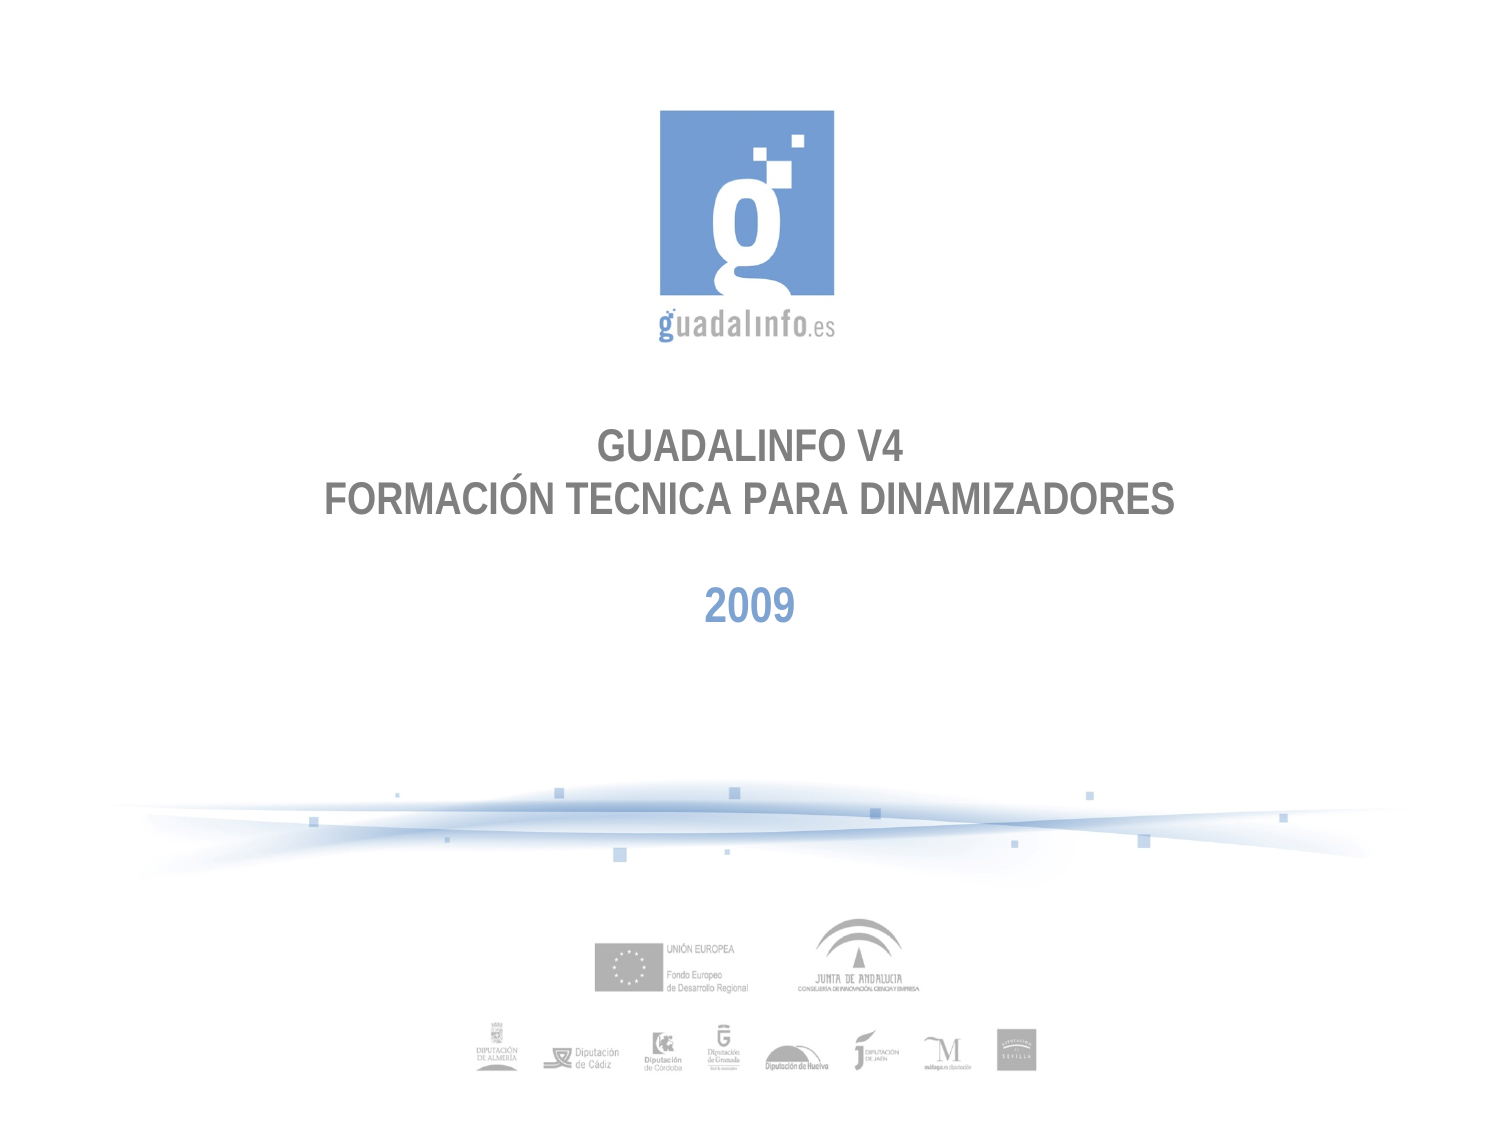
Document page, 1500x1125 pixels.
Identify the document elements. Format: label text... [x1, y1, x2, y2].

picture [0, 528, 1500, 1125]
picture [0, 0, 1500, 414]
text_box 2009 [689, 568, 811, 642]
text_box GUADALINFO V4 FORMACIÓN TECNICA PARA DINAMIZADORES [0, 414, 1500, 528]
